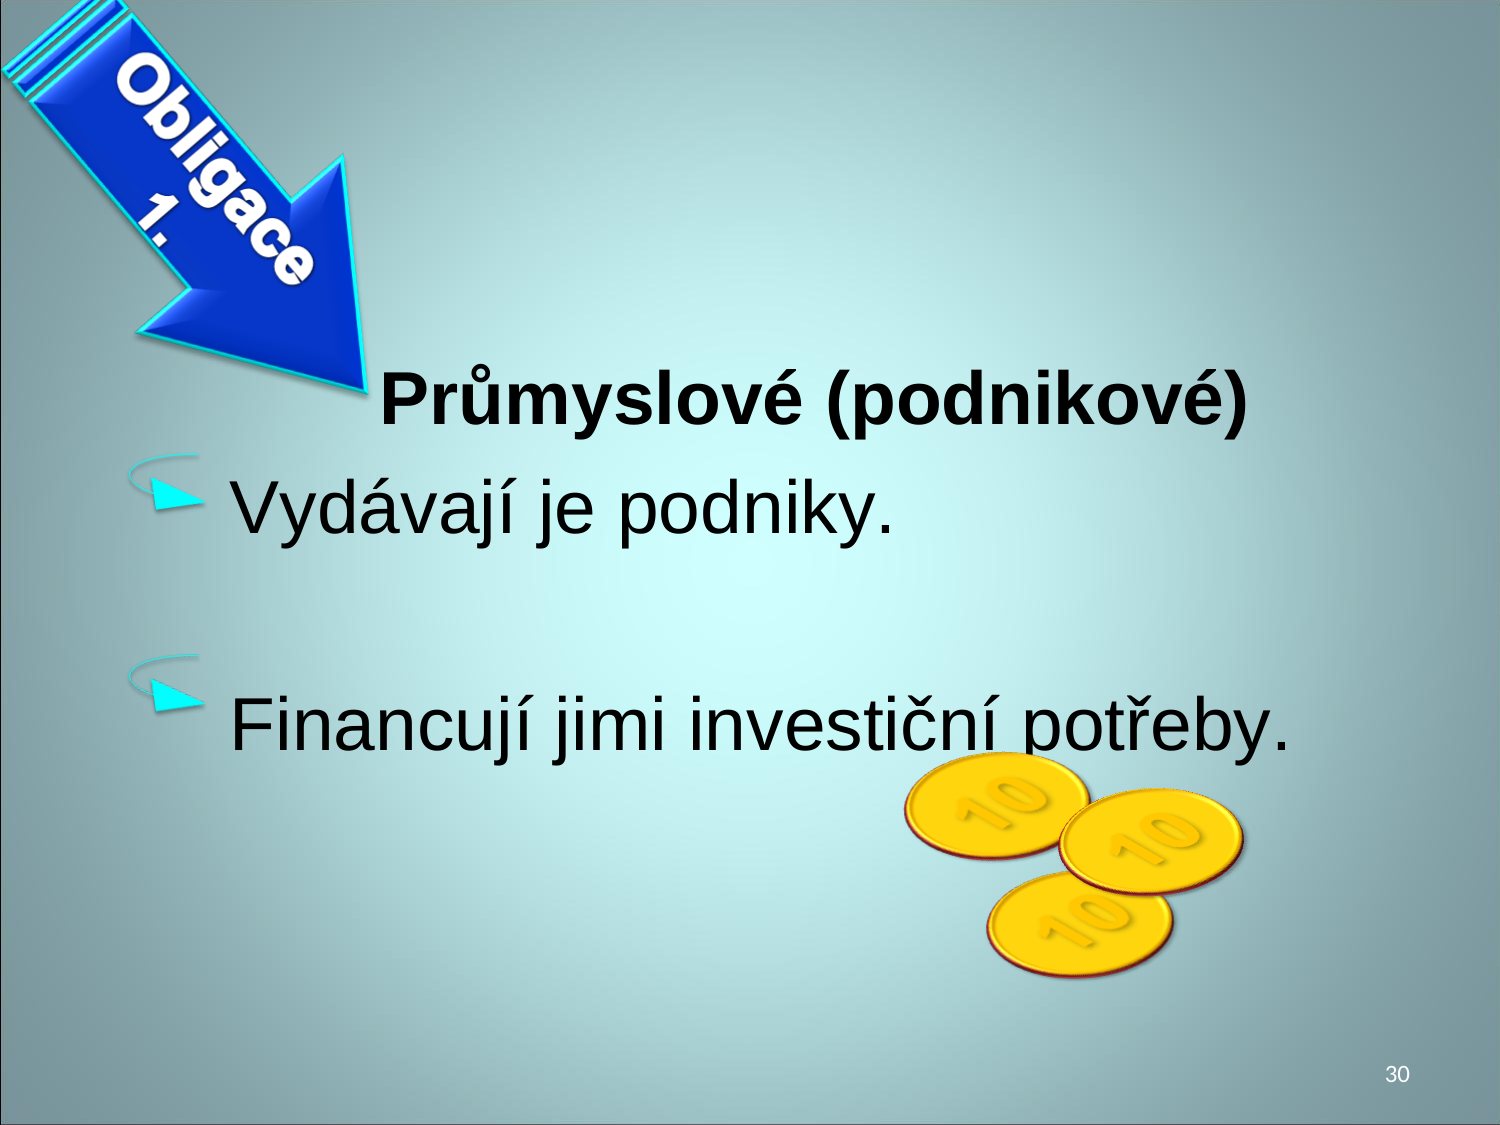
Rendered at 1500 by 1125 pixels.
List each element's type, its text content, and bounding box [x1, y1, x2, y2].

list Průmyslové (podnikové) Vydávají je podniky. Financují jimi investiční potřeby. [64, 243, 1415, 986]
picture [0, 0, 1500, 1125]
text_box <číslo> [1074, 1042, 1426, 1103]
